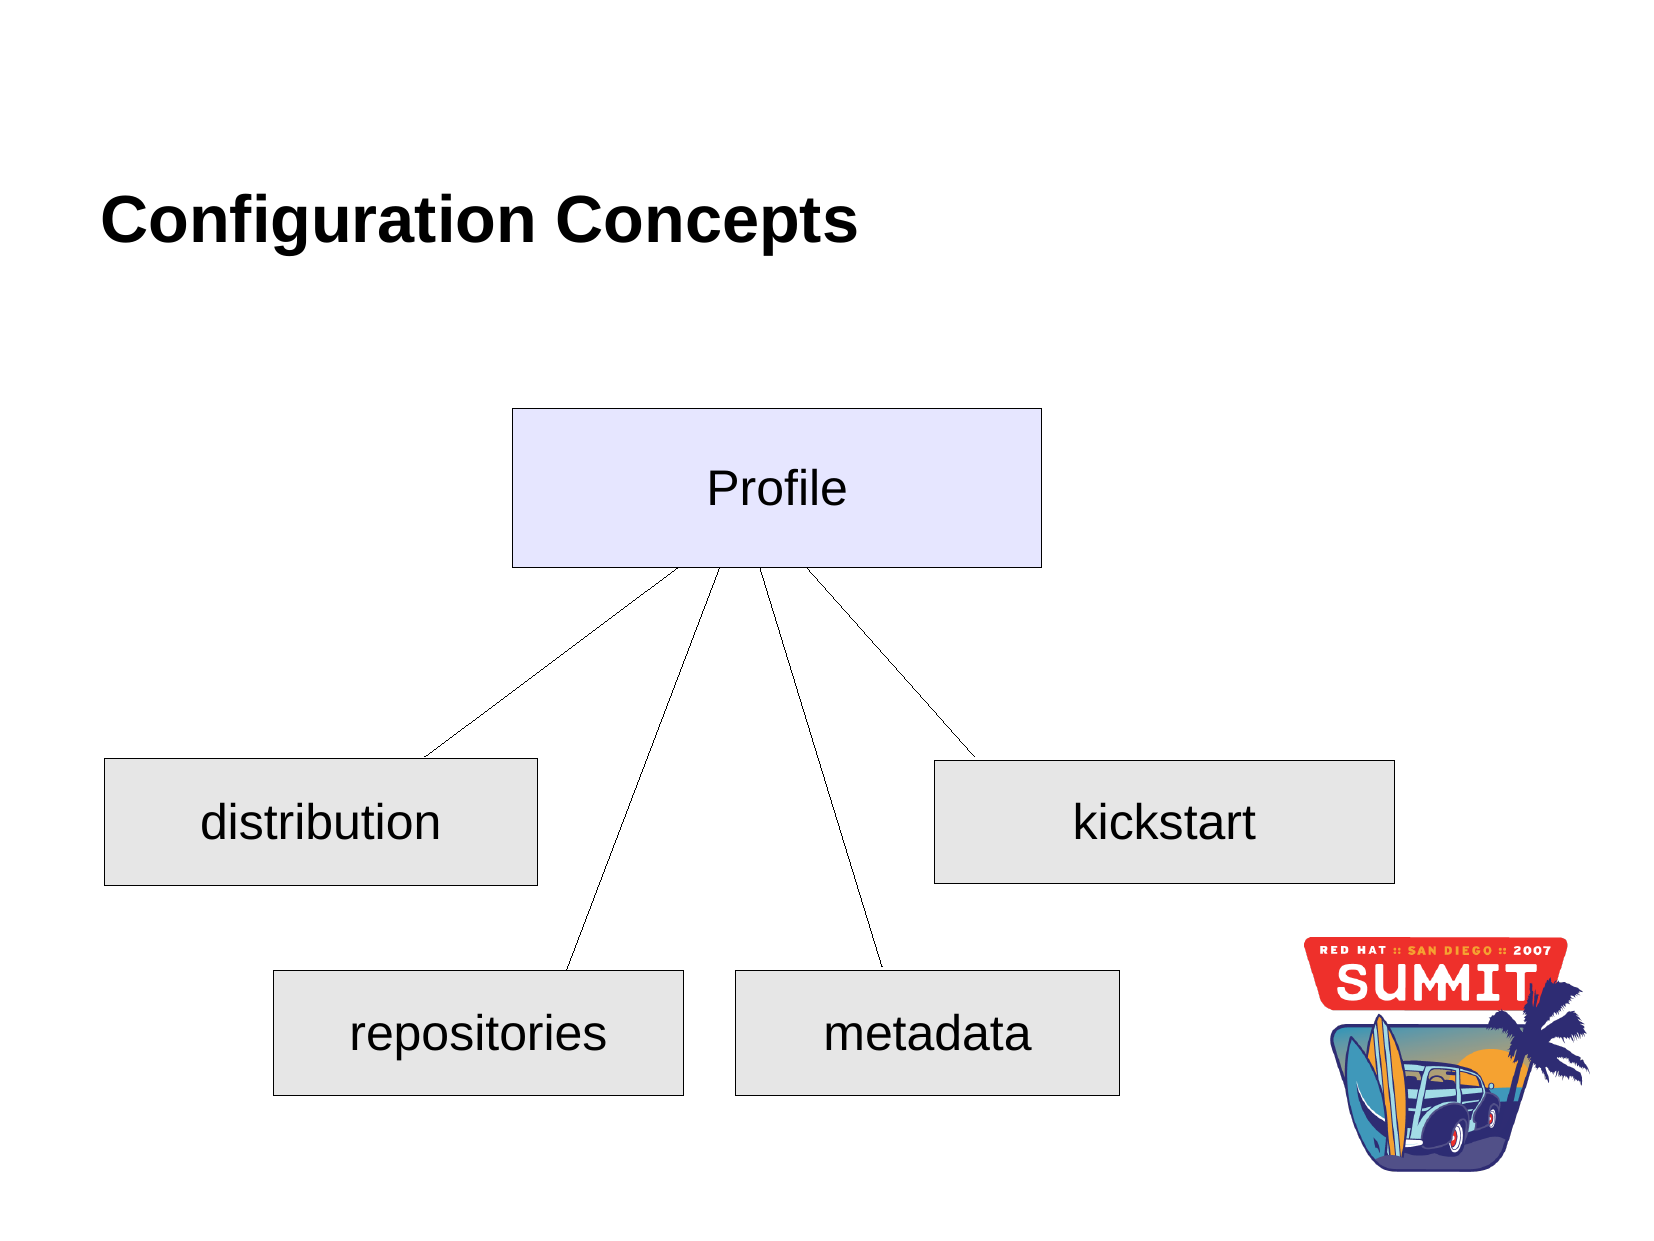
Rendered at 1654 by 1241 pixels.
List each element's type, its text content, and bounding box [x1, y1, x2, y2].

text_box metadata [735, 970, 1120, 1096]
text_box distribution [104, 758, 538, 886]
picture [1304, 937, 1590, 1172]
title Configuration Concepts [100, 164, 1506, 275]
text_box kickstart [934, 760, 1395, 884]
text_box Profile [512, 408, 1042, 568]
text_box repositories [273, 970, 684, 1096]
